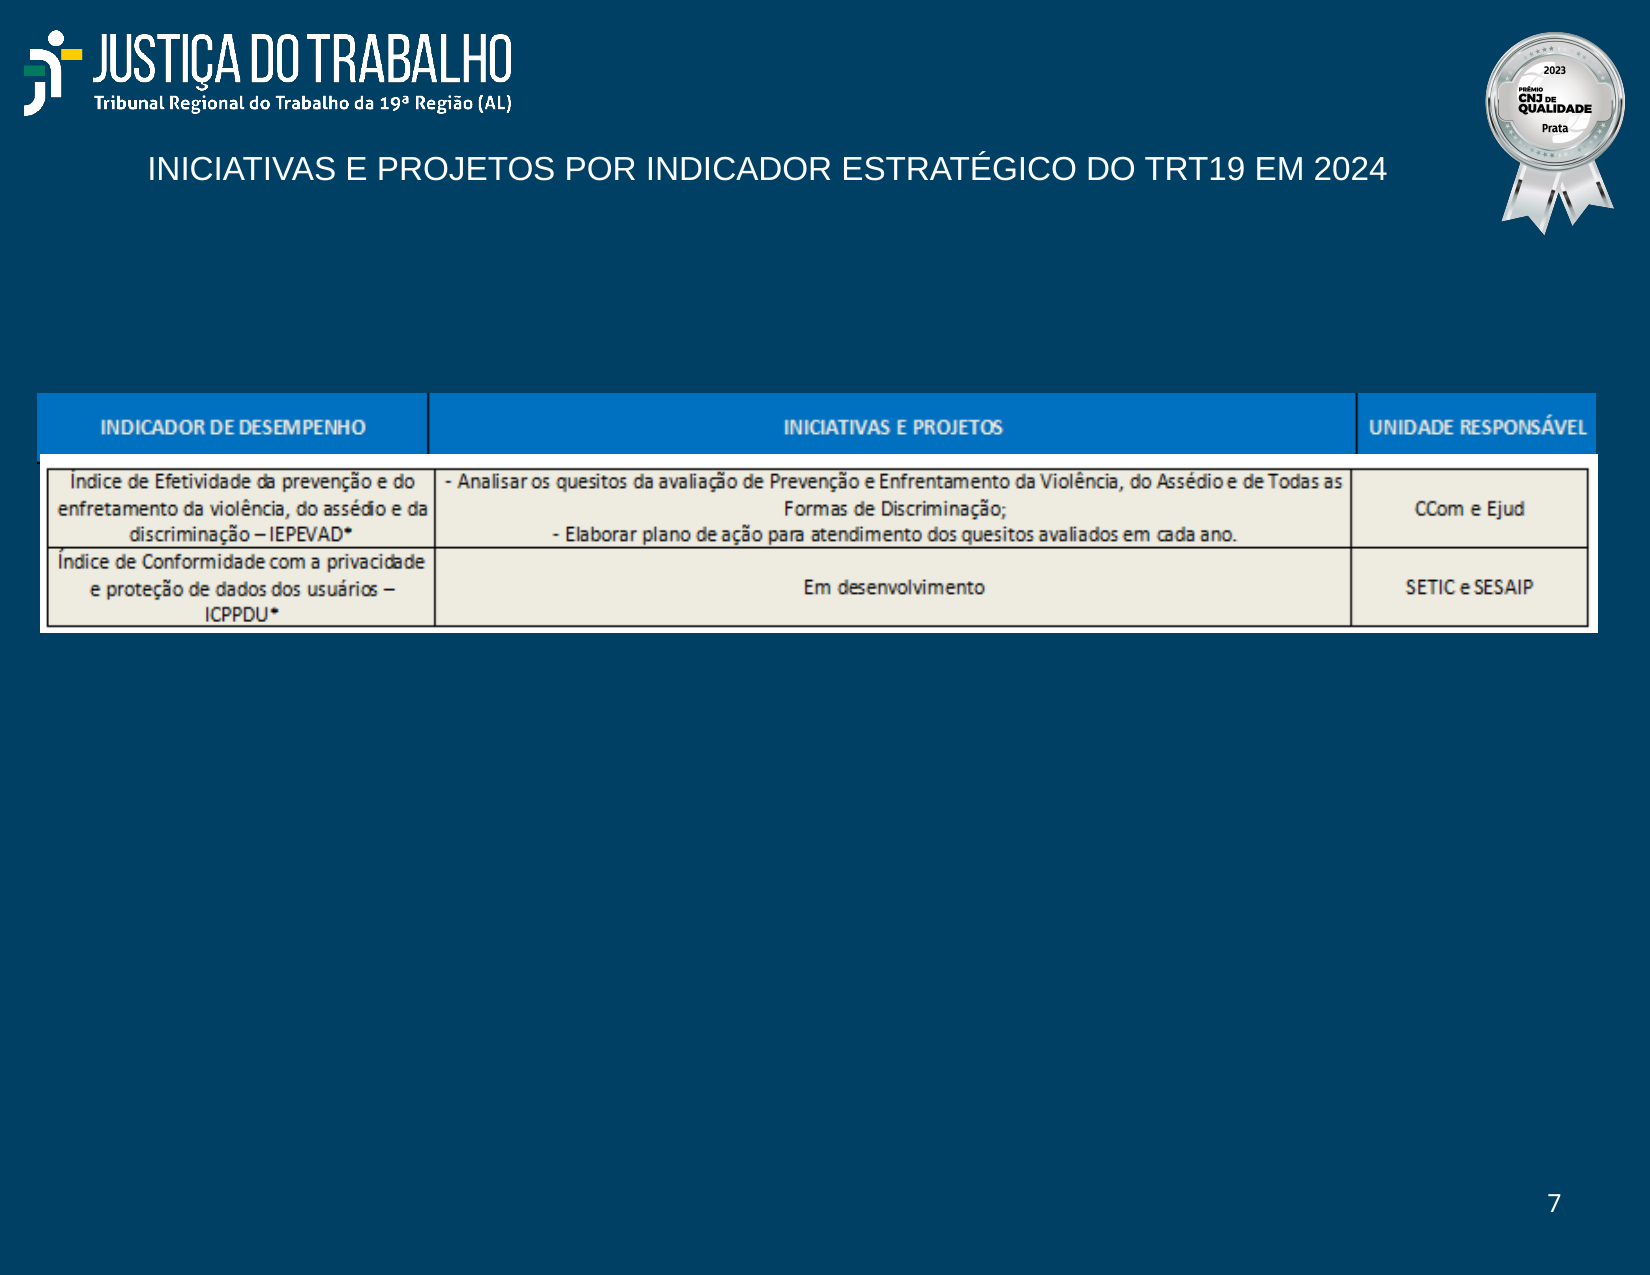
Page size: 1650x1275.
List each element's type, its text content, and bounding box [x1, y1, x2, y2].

text_box INICIATIVAS E PROJETOS POR INDICADOR ESTRATÉGICO DO TRT19 EM 2024 [132, 139, 1447, 195]
picture [37, 393, 1598, 633]
picture [24, 30, 511, 116]
picture [1484, 30, 1626, 237]
